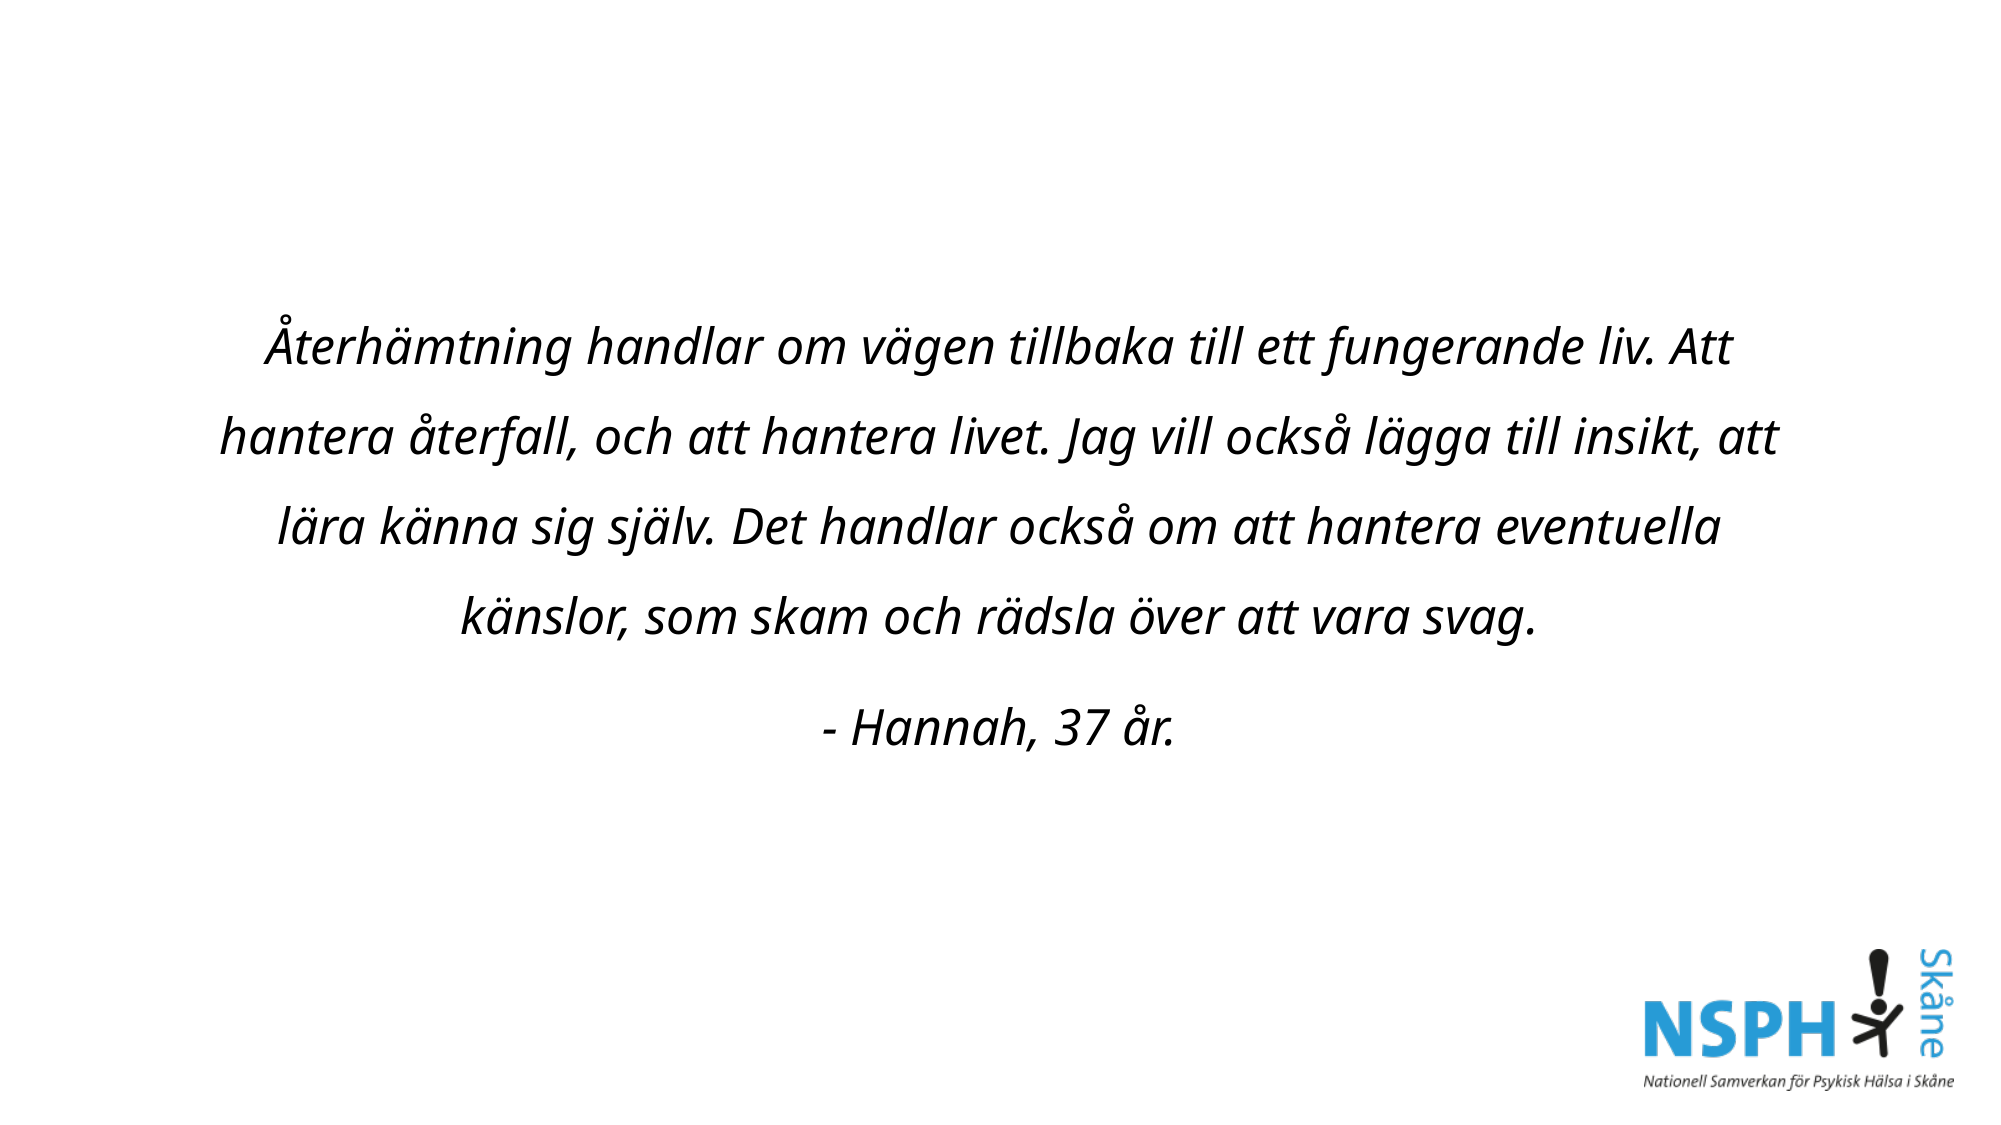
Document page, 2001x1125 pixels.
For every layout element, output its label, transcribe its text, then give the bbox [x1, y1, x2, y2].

list Återhämtning handlar om vägen tillbaka till ett fungerande liv. Att hantera återfall, och att hantera livet. Jag vill också lägga till insikt, att lära känna sig själv. Det handlar också om att hantera eventuella känslor, som skam och rädsla över att vara svag. - Hannah, 37 år. [174, 277, 1825, 1058]
picture [1644, 949, 1954, 1091]
